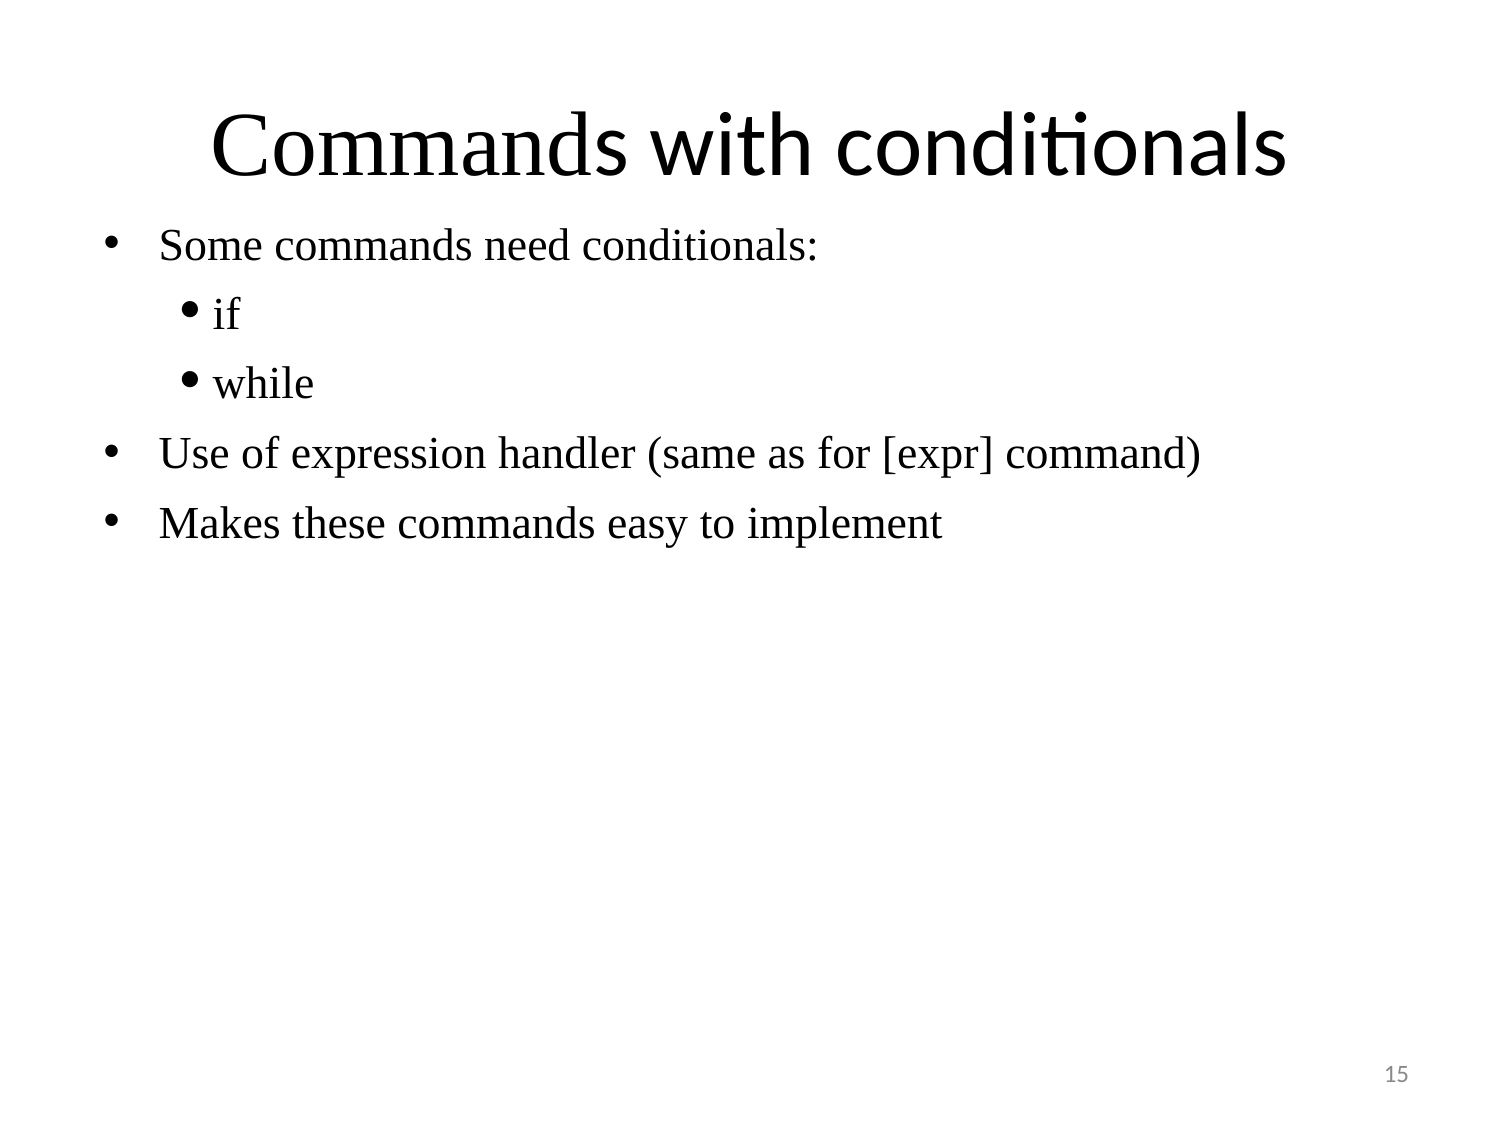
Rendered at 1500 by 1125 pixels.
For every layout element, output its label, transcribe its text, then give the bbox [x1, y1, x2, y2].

text_box Command‏s with conditionals [75, 45, 1426, 233]
text_box Some commands need conditionals: if while Use of expression handler (same as for [expr] command) Makes these commands easy to implement [88, 206, 1439, 975]
